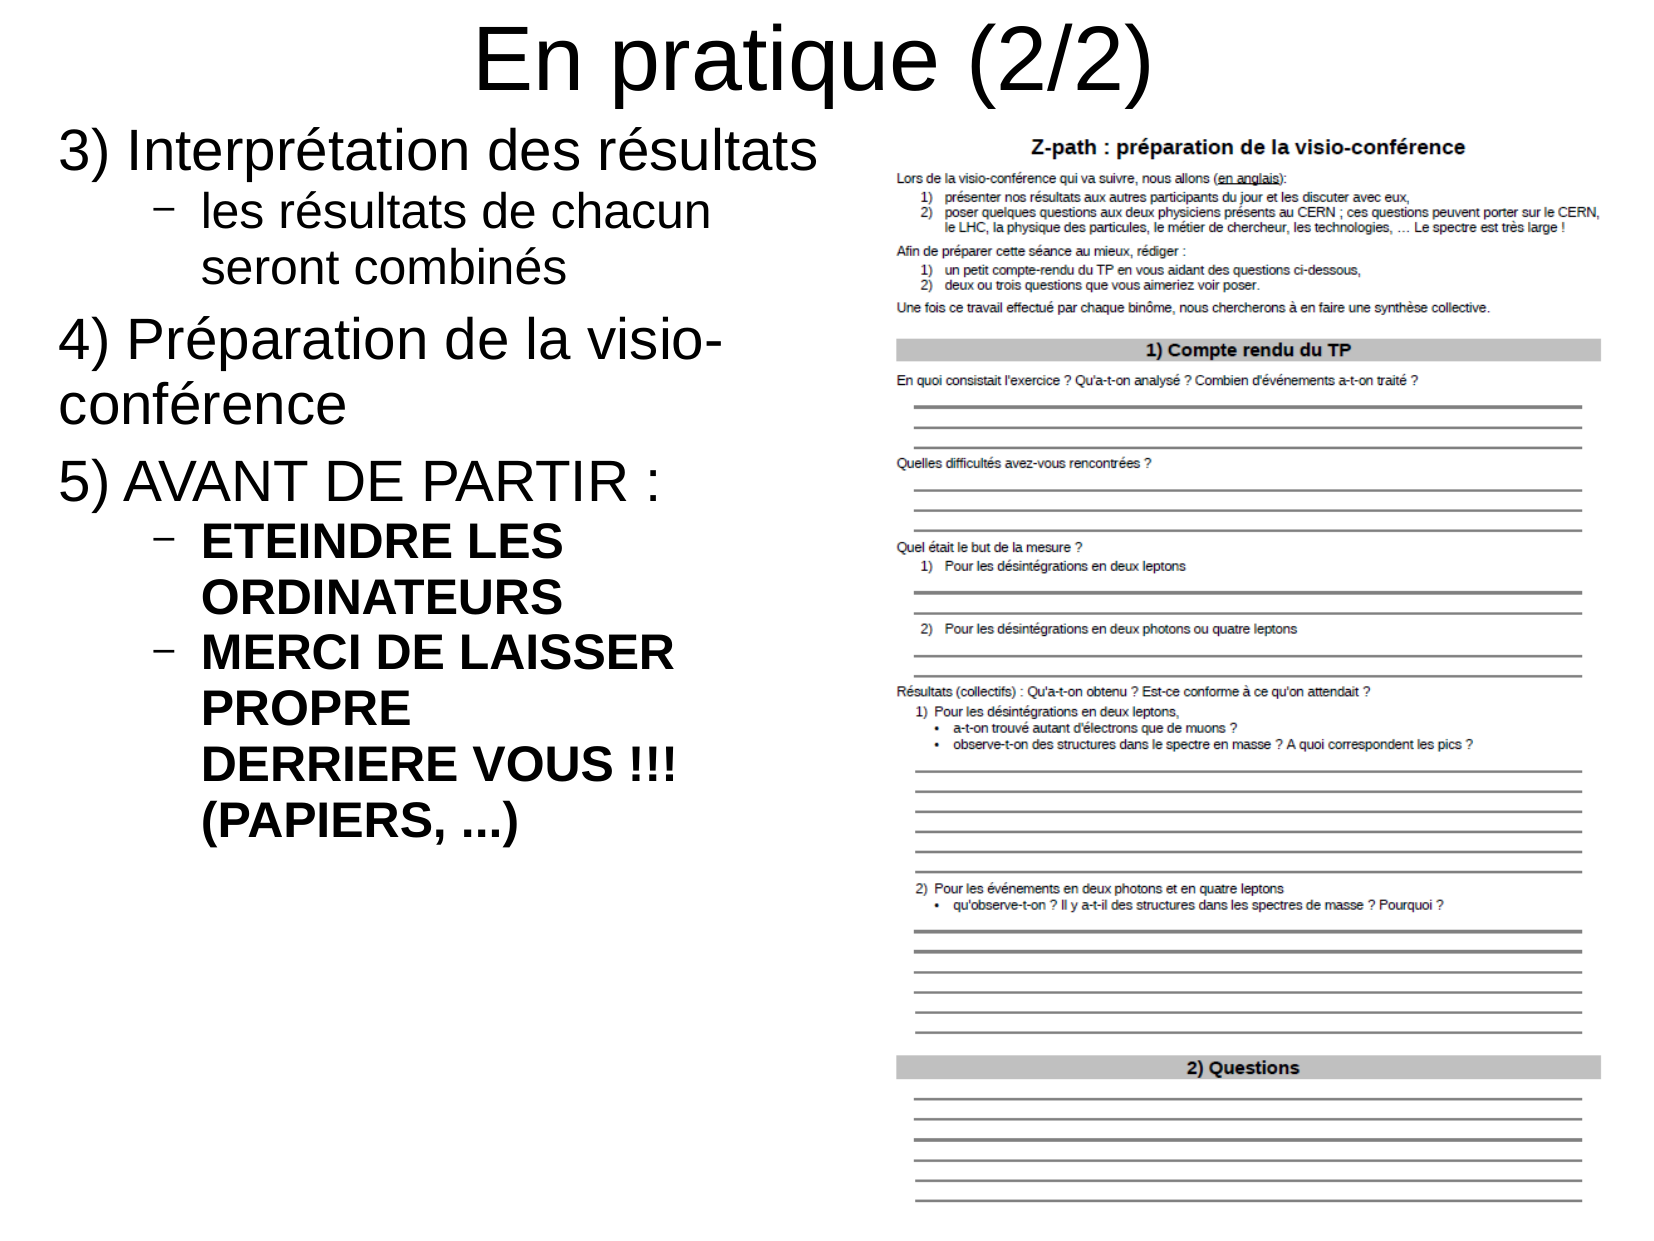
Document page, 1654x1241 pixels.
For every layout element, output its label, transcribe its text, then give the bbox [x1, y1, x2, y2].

picture [860, 123, 1625, 1206]
list 3) Interprétation des résultats les résultats de chacun seront combinés 4) Préparation de la visio-conférence 5) AVANT DE PARTIR : ETEINDRE LES ORDINATEURS MERCI DE LAISSER PROPRE DERRIERE VOUS !!! (PAPIERS, ...) [59, 118, 823, 1211]
title En pratique (2/2) [82, 0, 1571, 119]
